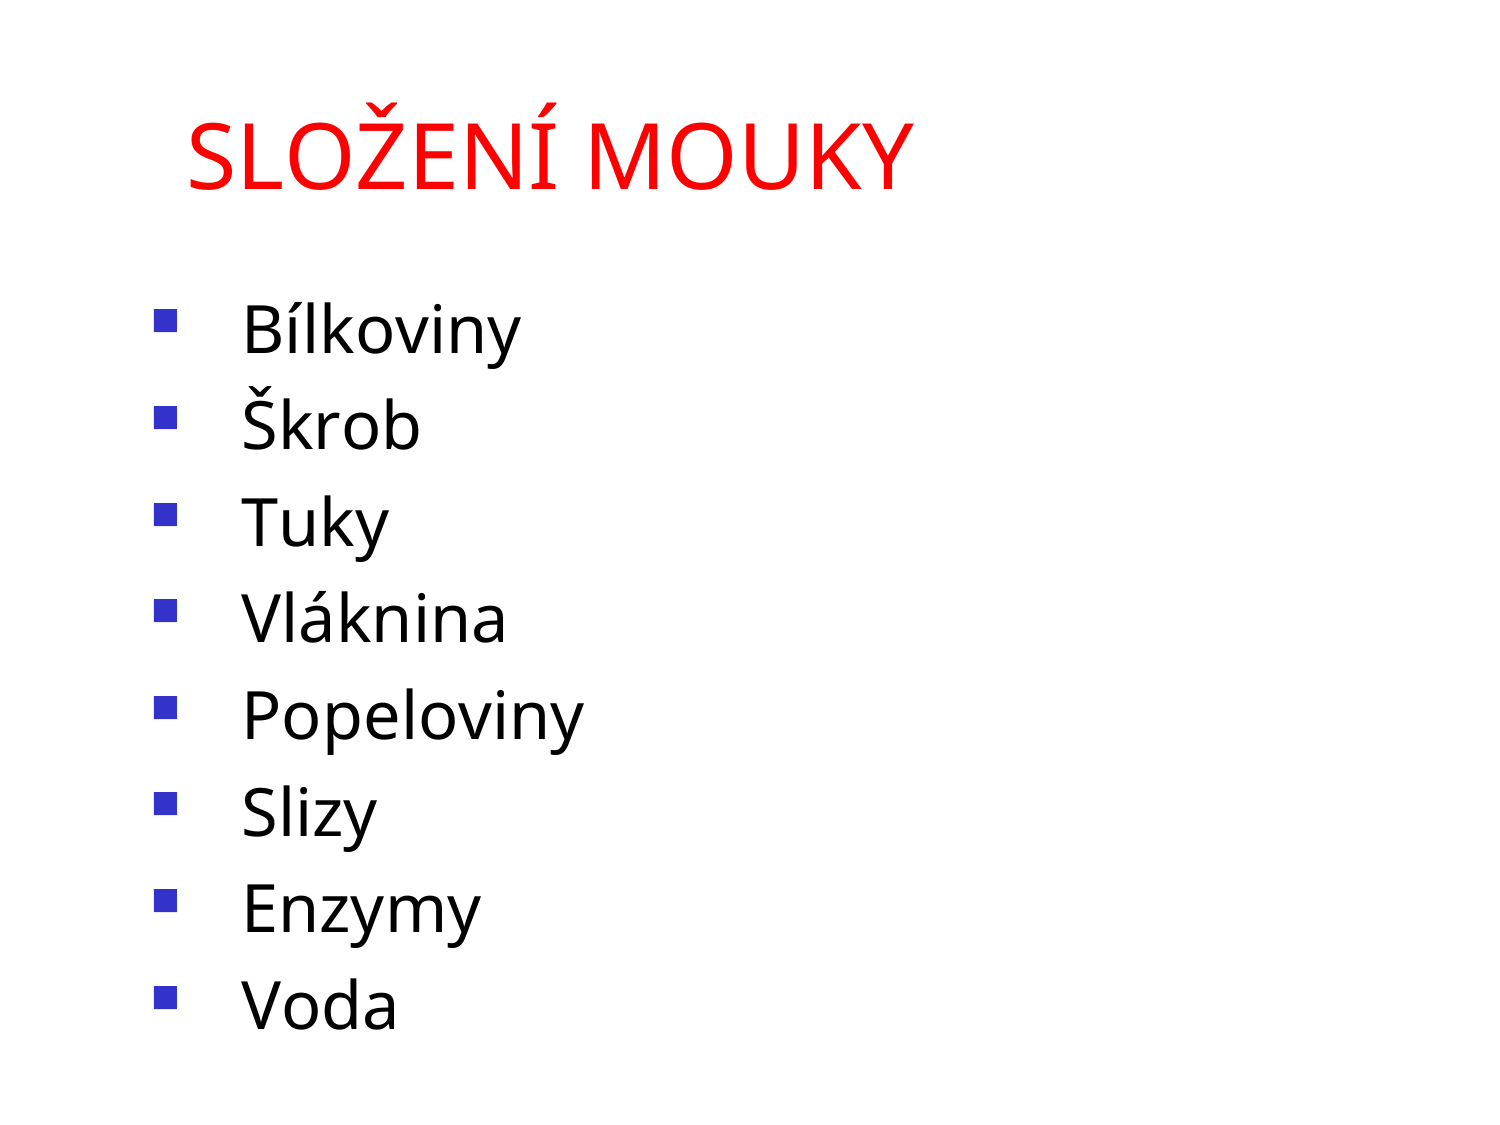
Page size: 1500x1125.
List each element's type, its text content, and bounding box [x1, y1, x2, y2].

title SLOŽENÍ MOUKY [171, 30, 1450, 216]
list Bílkoviny Škrob Tuky Vláknina Popeloviny Slizy Enzymy Voda [135, 278, 1223, 1125]
